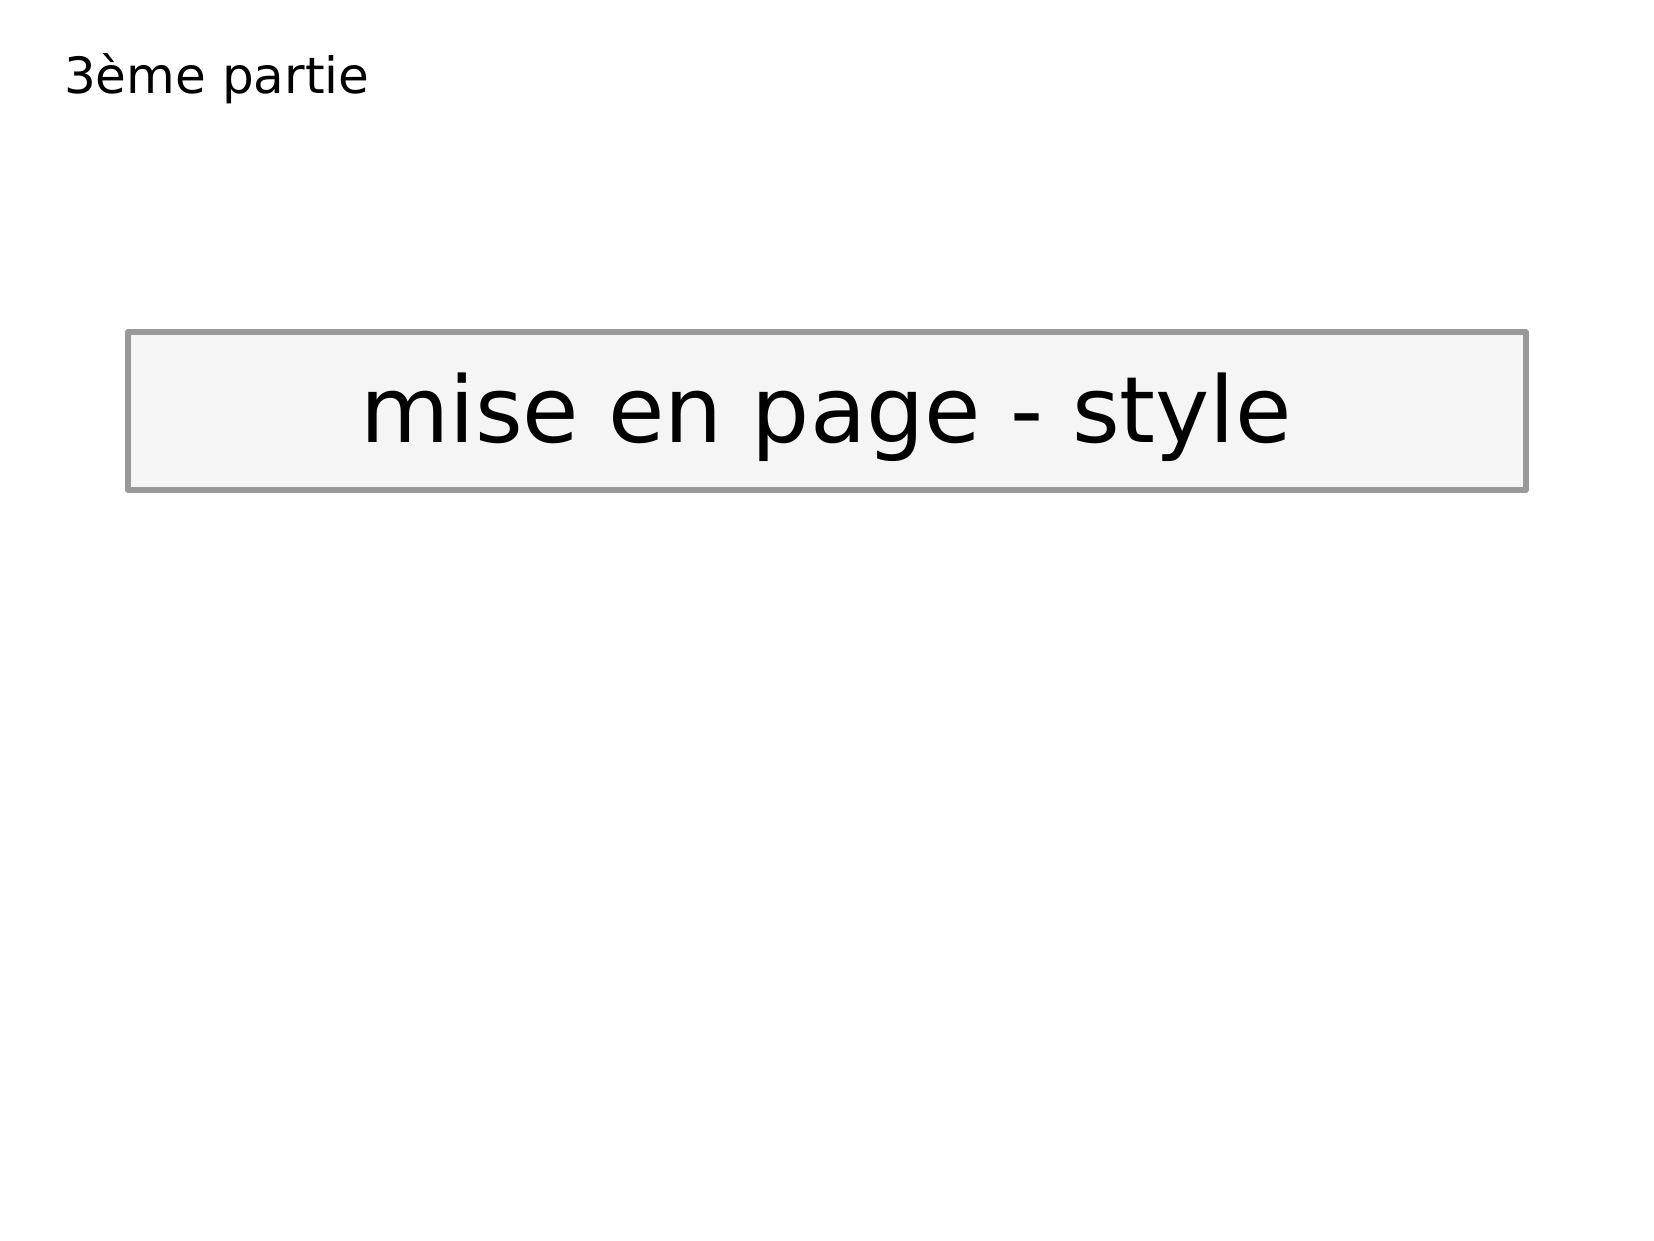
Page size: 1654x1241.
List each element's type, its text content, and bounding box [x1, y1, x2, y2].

title mise en page - style [136, 347, 1518, 473]
text_box [127, 331, 1526, 490]
text_box 3ème partie [43, 47, 360, 106]
